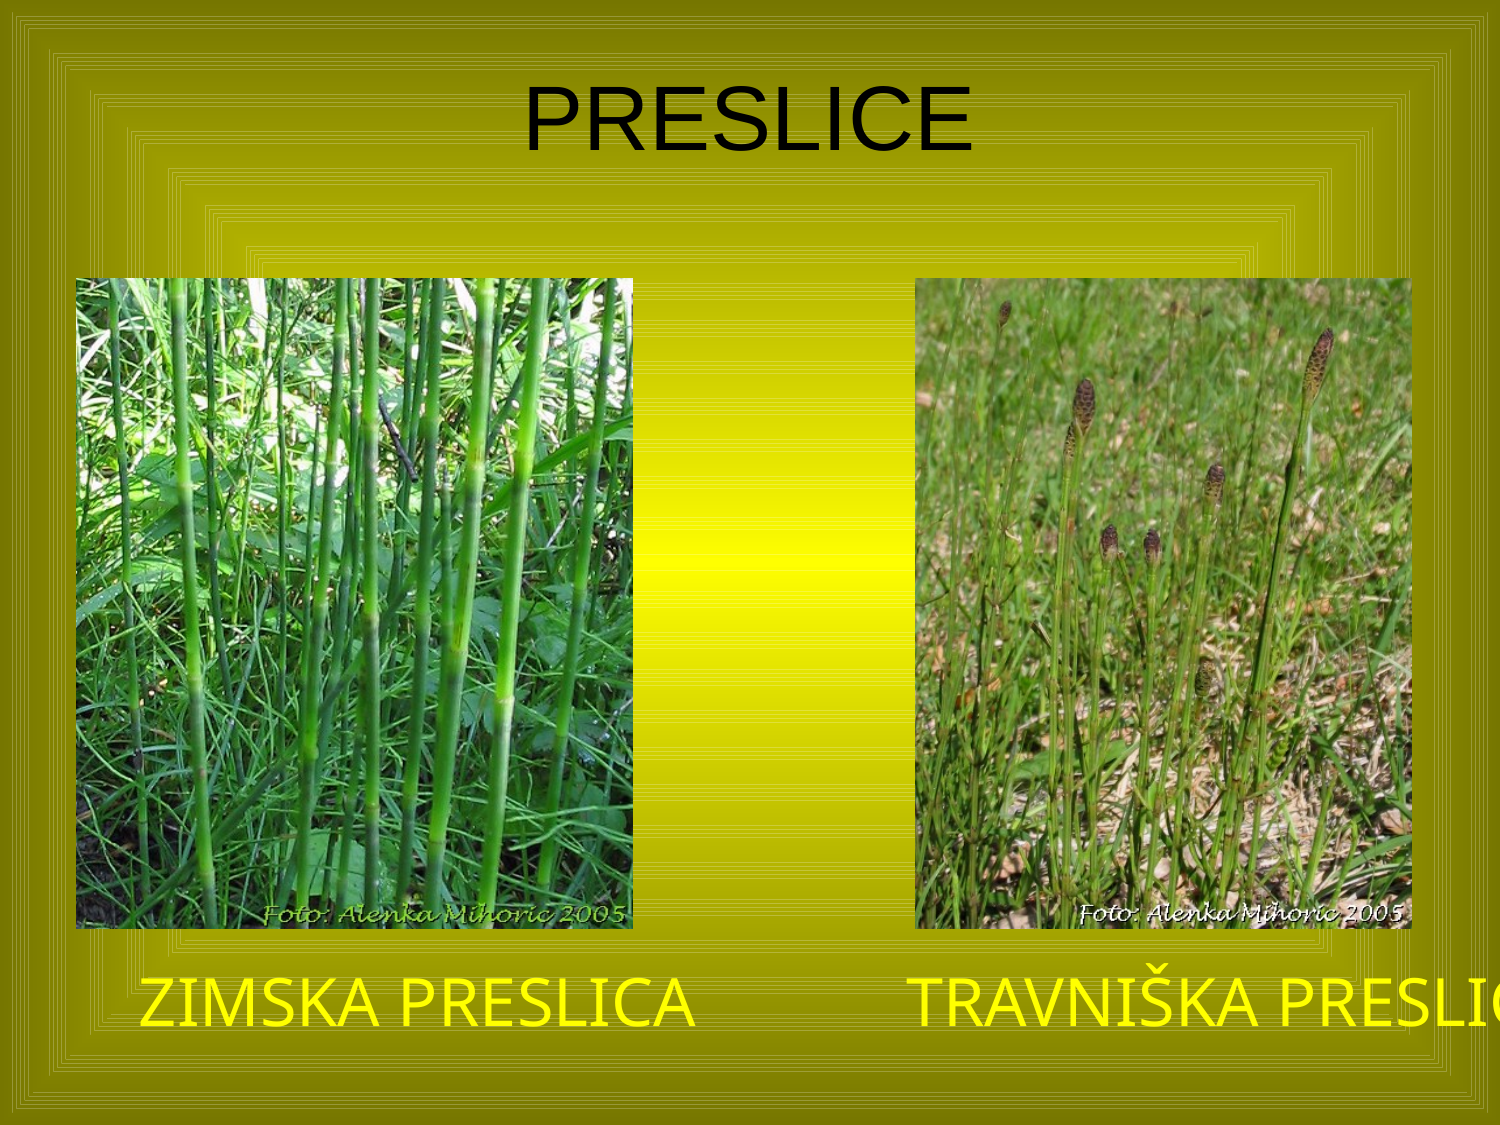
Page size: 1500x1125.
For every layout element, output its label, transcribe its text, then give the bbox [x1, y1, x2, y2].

text_box ZIMSKA PRESLICA [123, 952, 581, 1036]
title PRESLICE [75, 42, 1424, 185]
text_box TRAVNIŠKA PRESLICA [891, 952, 1445, 1036]
picture [76, 278, 633, 929]
picture [915, 278, 1412, 929]
